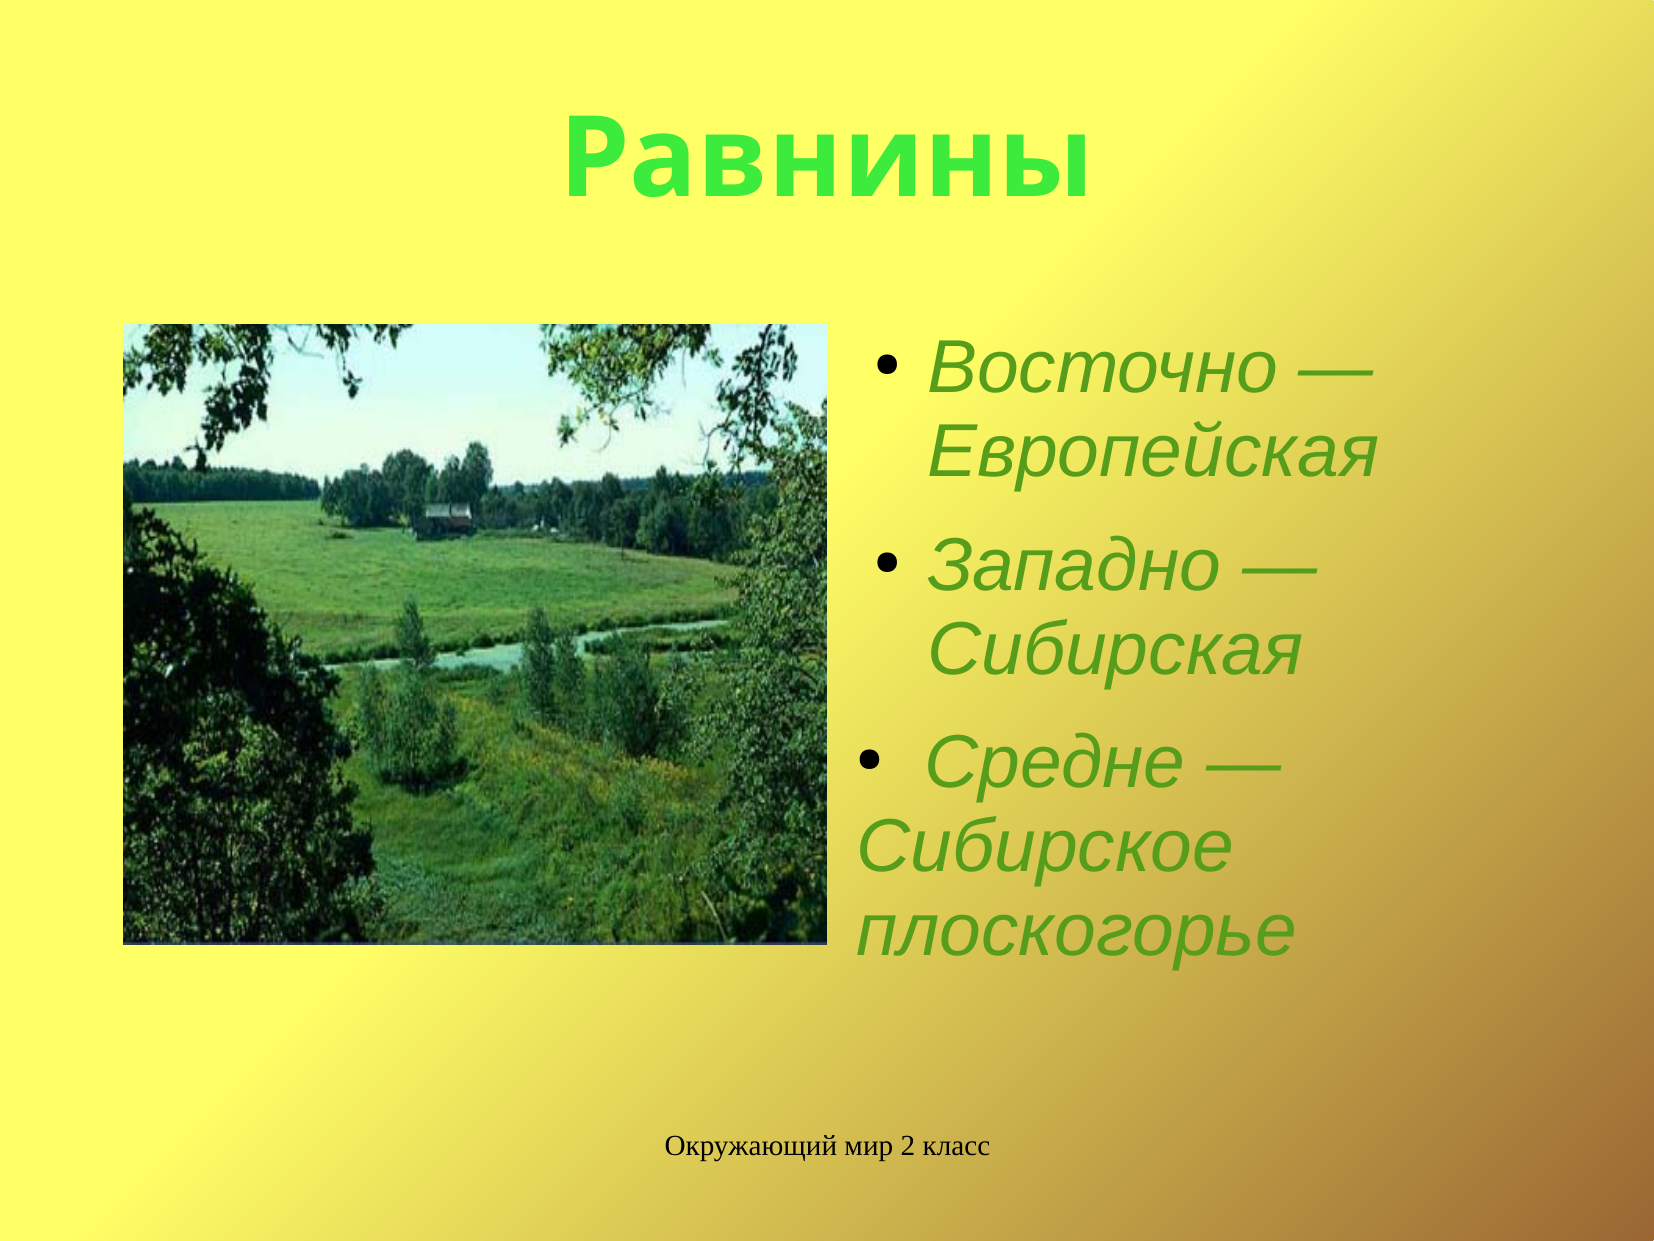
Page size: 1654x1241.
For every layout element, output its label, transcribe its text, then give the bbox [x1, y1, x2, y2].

title Равнины [82, 49, 1571, 257]
list Восточно — Европейская Западно — Сибирская Средне — Сибирское плоскогорье [856, 324, 1553, 1093]
picture [82, 324, 827, 1063]
